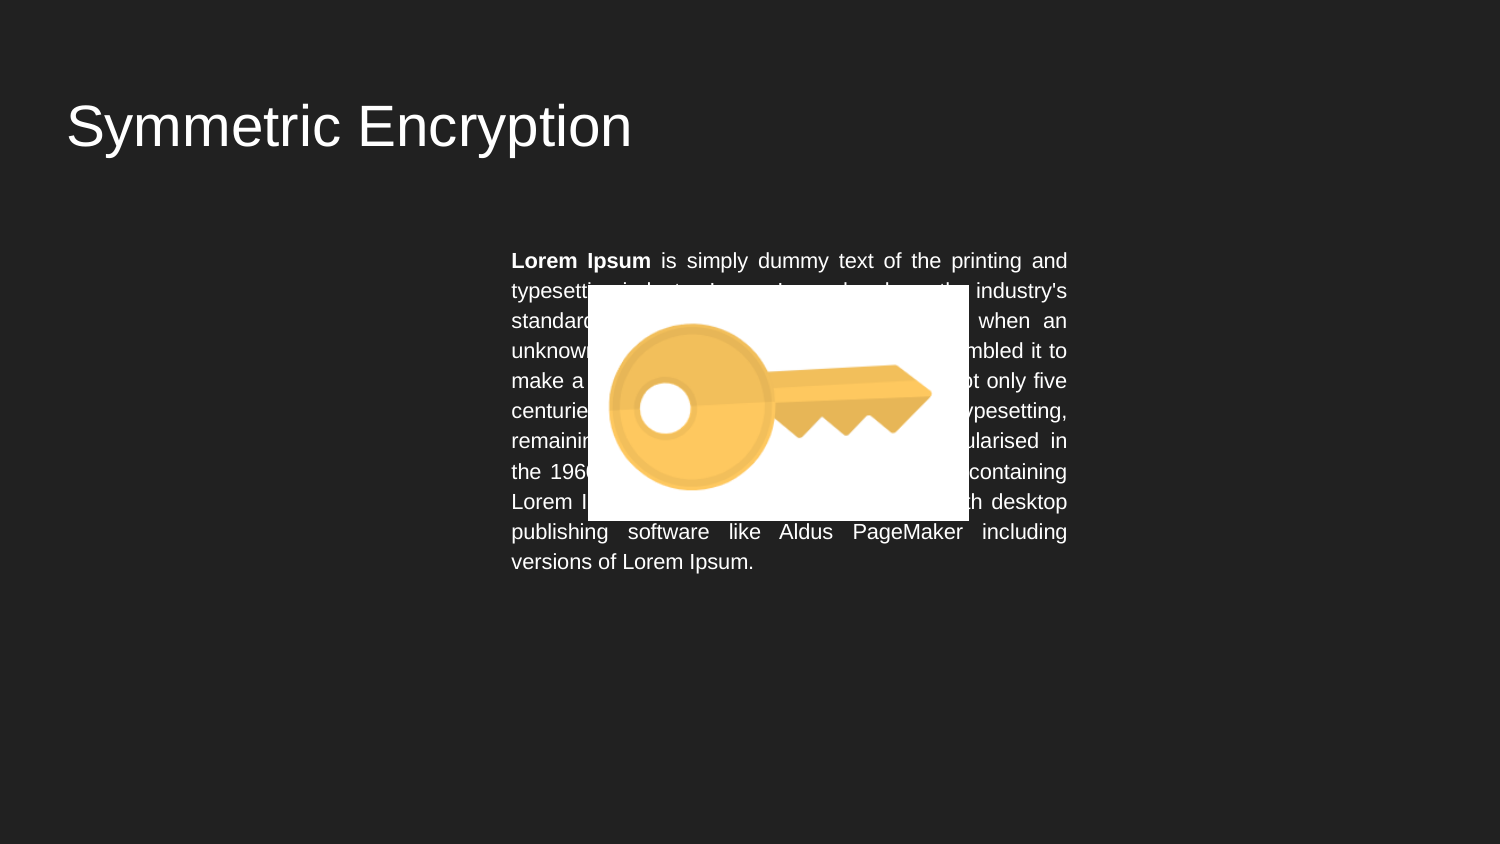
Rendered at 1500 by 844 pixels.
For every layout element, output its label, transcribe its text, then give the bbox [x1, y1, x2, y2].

title Symmetric Encryption [51, 72, 1449, 167]
text_box Lorem Ipsum is simply dummy text of the printing and typesetting industry. Lorem Ipsum has been the industry's standard dummy text ever since the 1500s, when an unknown printer took a galley of type and scrambled it to make a type specimen book. It has survived not only five centuries, but also the leap into electronic typesetting, remaining essentially unchanged. It was popularised in the 1960s with the release of Letraset sheets containing Lorem Ipsum passages, and more recently with desktop publishing software like Aldus PageMaker including versions of Lorem Ipsum. [450, 227, 1107, 598]
picture [588, 285, 969, 521]
